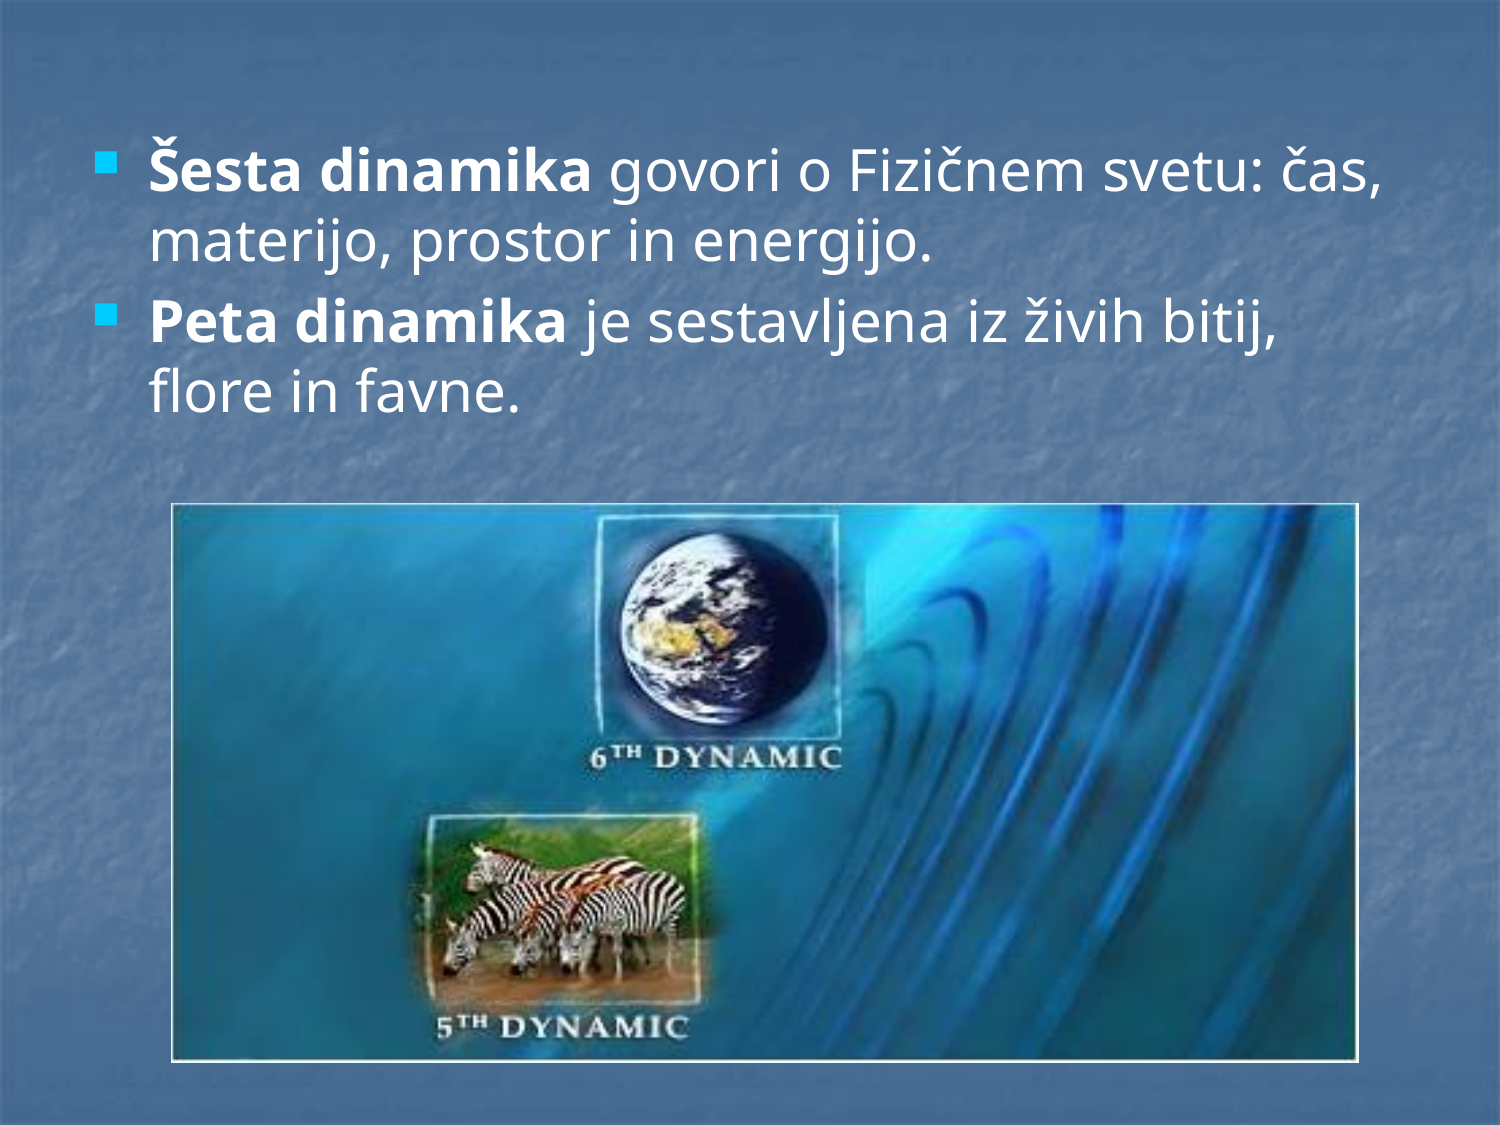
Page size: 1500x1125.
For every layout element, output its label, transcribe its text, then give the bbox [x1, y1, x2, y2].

picture [0, 0, 1500, 1125]
list Šesta dinamika govori o Fizičnem svetu: čas, materijo, prostor in energijo. Peta dinamika je sestavljena iz živih bitij, flore in favne. [76, 125, 1427, 863]
